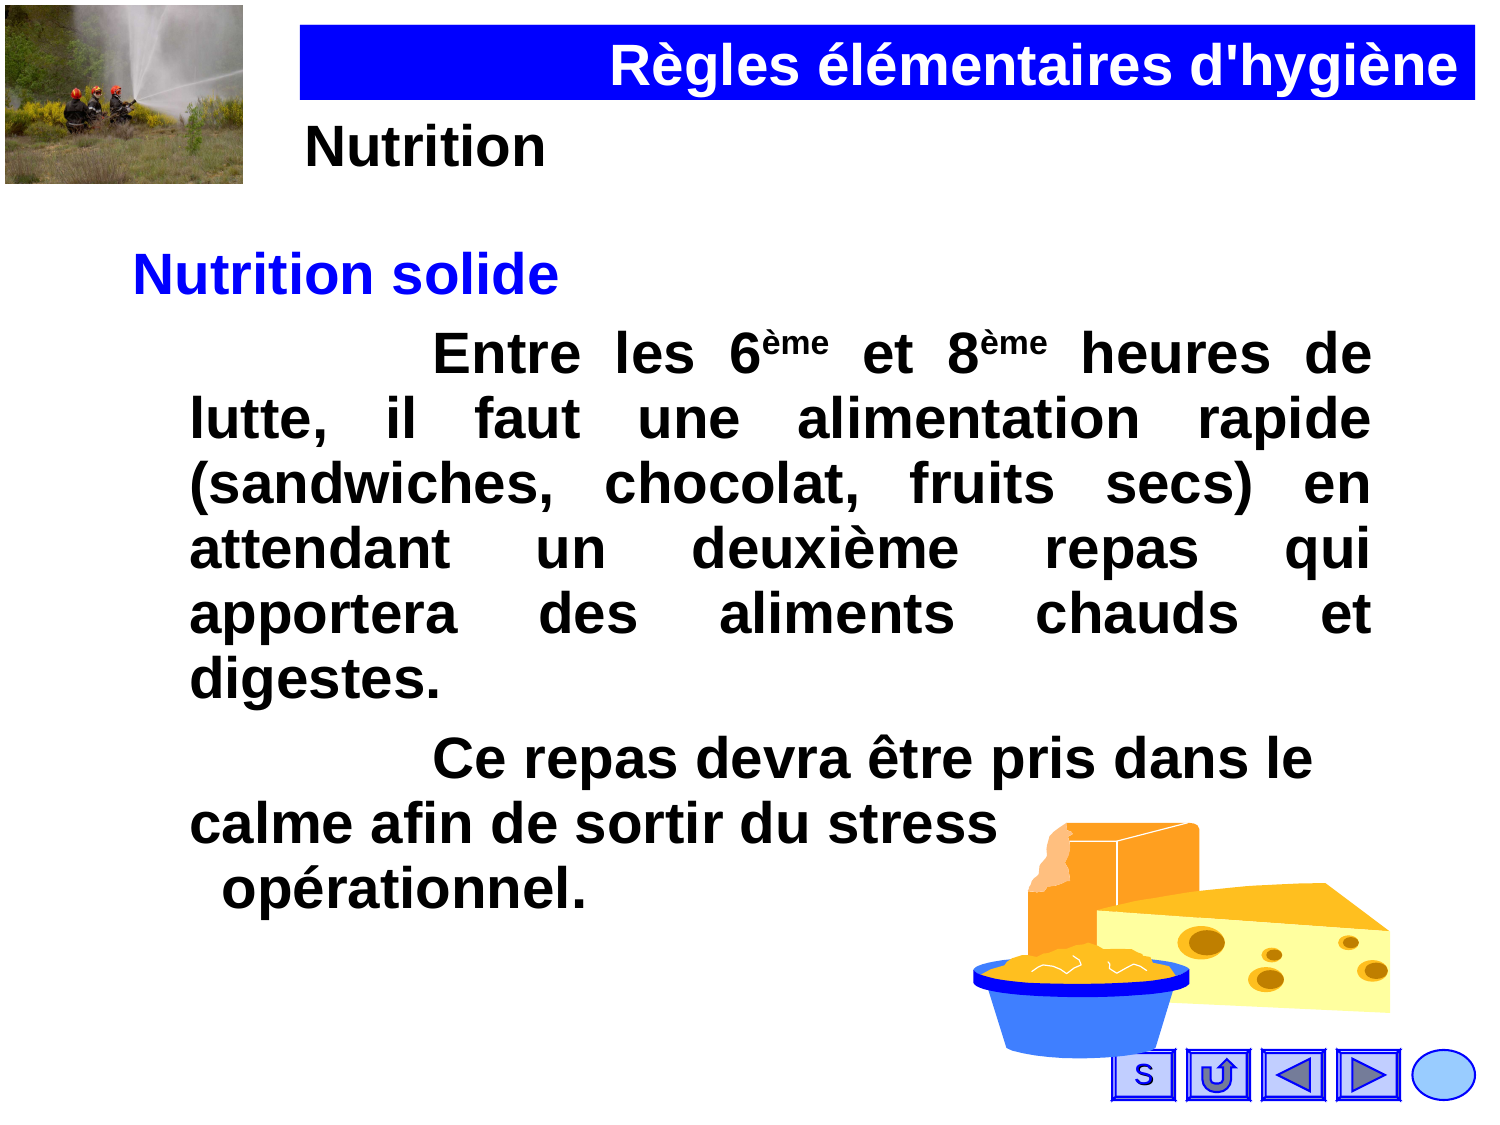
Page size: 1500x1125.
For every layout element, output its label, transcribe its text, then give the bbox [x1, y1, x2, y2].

text_box Nutrition [289, 106, 904, 188]
picture [972, 822, 1392, 1060]
text_box Nutrition solide Entre les 6ème et 8ème heures de lutte, il faut une alimentation rapide (sandwiches, chocolat, fruits secs) en attendant un deuxième repas qui apportera des aliments chauds et digestes. Ce repas devra être pris dans le calme afin de sortir du stress opérationnel. [118, 234, 1388, 945]
picture [5, 5, 243, 184]
text_box Règles élémentaires d'hygiène [300, 24, 1476, 100]
text_box [1412, 1049, 1476, 1101]
